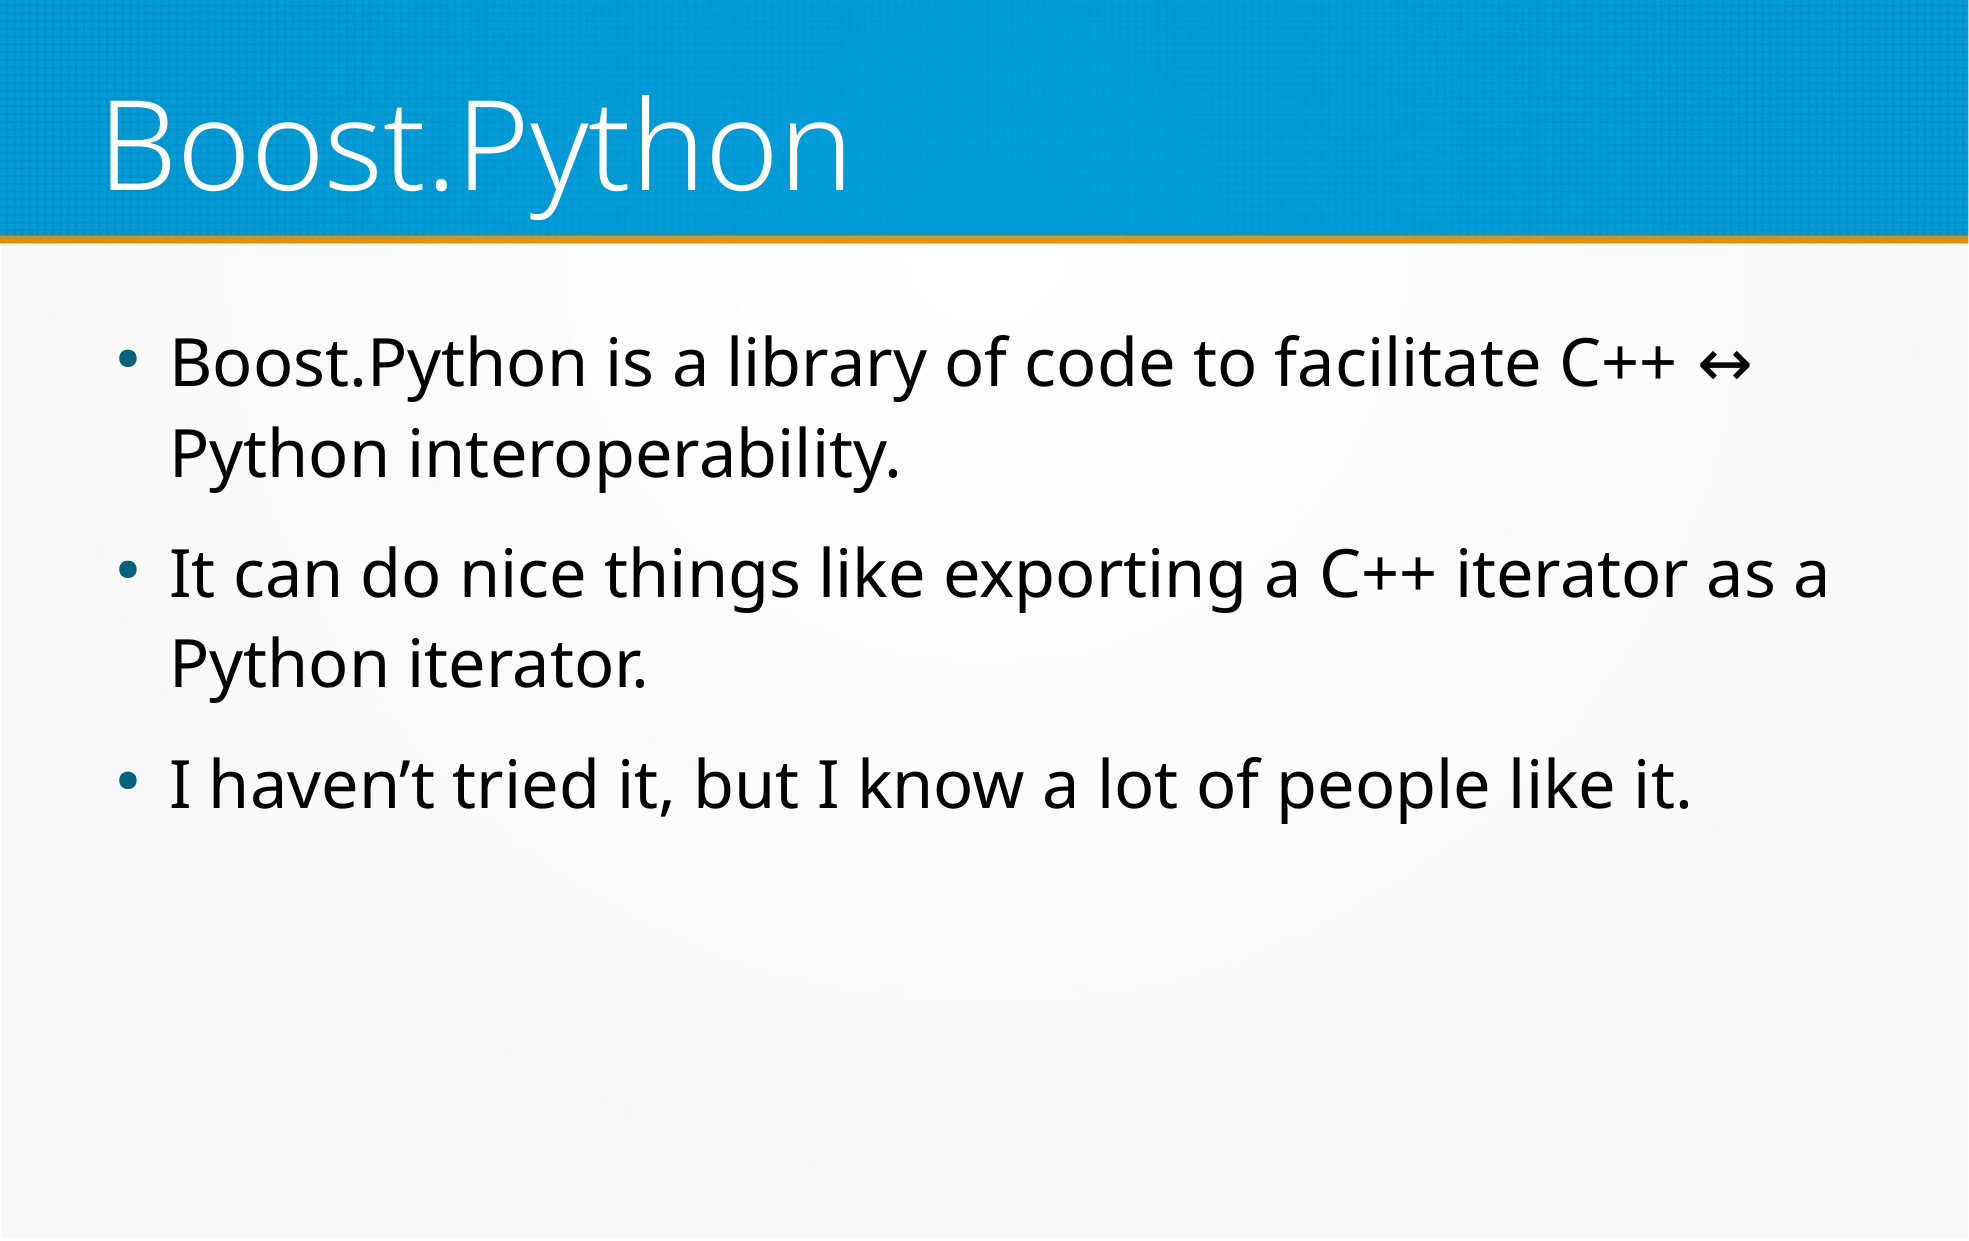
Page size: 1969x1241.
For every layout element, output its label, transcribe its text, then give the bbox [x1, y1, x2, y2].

list Boost.Python is a library of code to facilitate C++ ↔ Python interoperability. It can do nice things like exporting a C++ iterator as a Python iterator. I haven’t tried it, but I know a lot of people like it. [98, 315, 1861, 1081]
picture [0, 233, 1969, 1241]
title Boost.Python [98, 19, 1870, 227]
